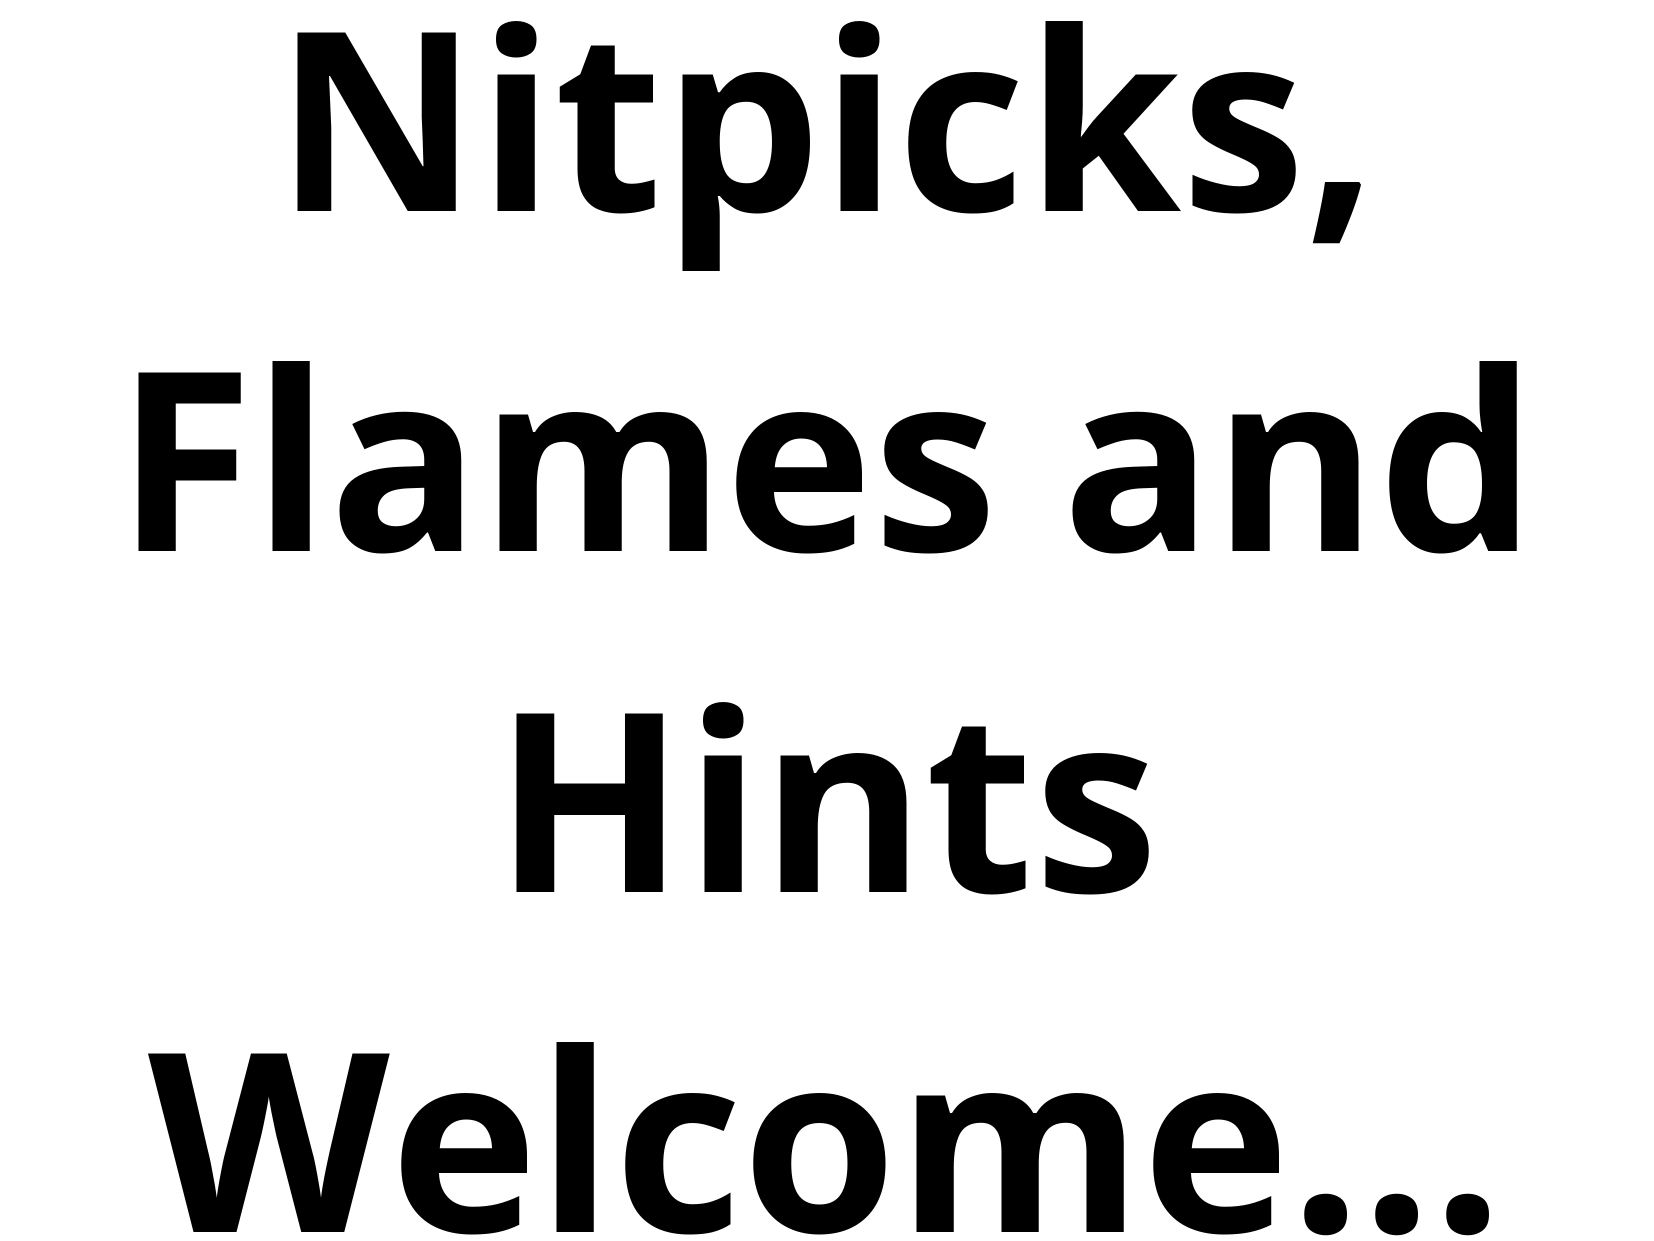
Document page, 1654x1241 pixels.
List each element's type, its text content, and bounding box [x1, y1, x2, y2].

title Nitpicks, Flames and Hints Welcome... [82, 49, 1571, 1201]
